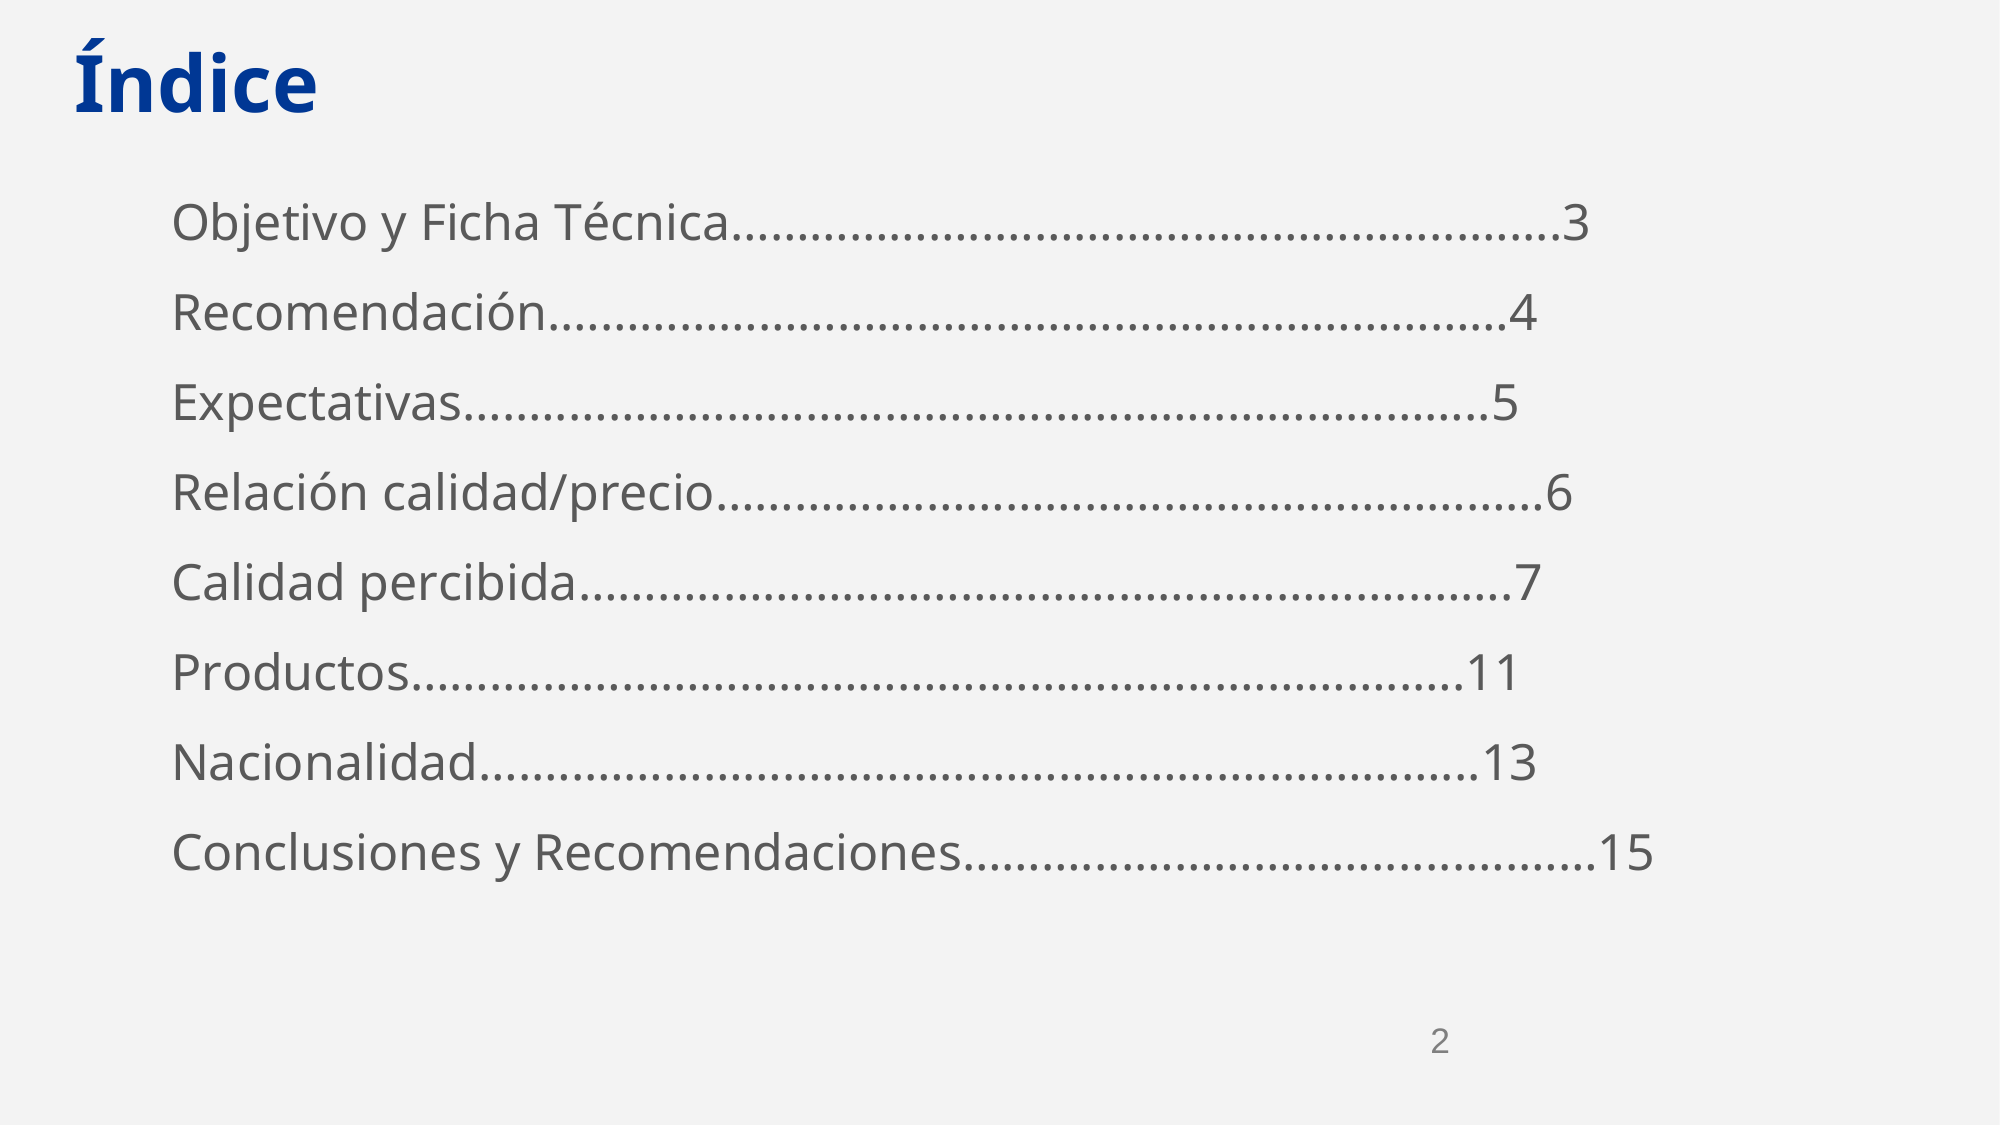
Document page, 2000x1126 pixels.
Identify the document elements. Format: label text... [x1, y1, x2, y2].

text_box Objetivo y Ficha Técnica………………..……………………………...…....3 Recomendación.……………………………………………...………………4 Expectativas….….…………………………………………..………………..5 Relación calidad/precio…………….……………………..…………………6 Calidad percibida………..……………………………………………..…….7 Productos……….…………………………….……………...…………..….11 Nacionalidad….….……………………………………………..…………...13 Conclusiones y Recomendaciones………....……………….......….……15 [156, 152, 1859, 793]
text_box <número> [1412, 1008, 1880, 1069]
text_box Índice [59, 26, 1937, 150]
